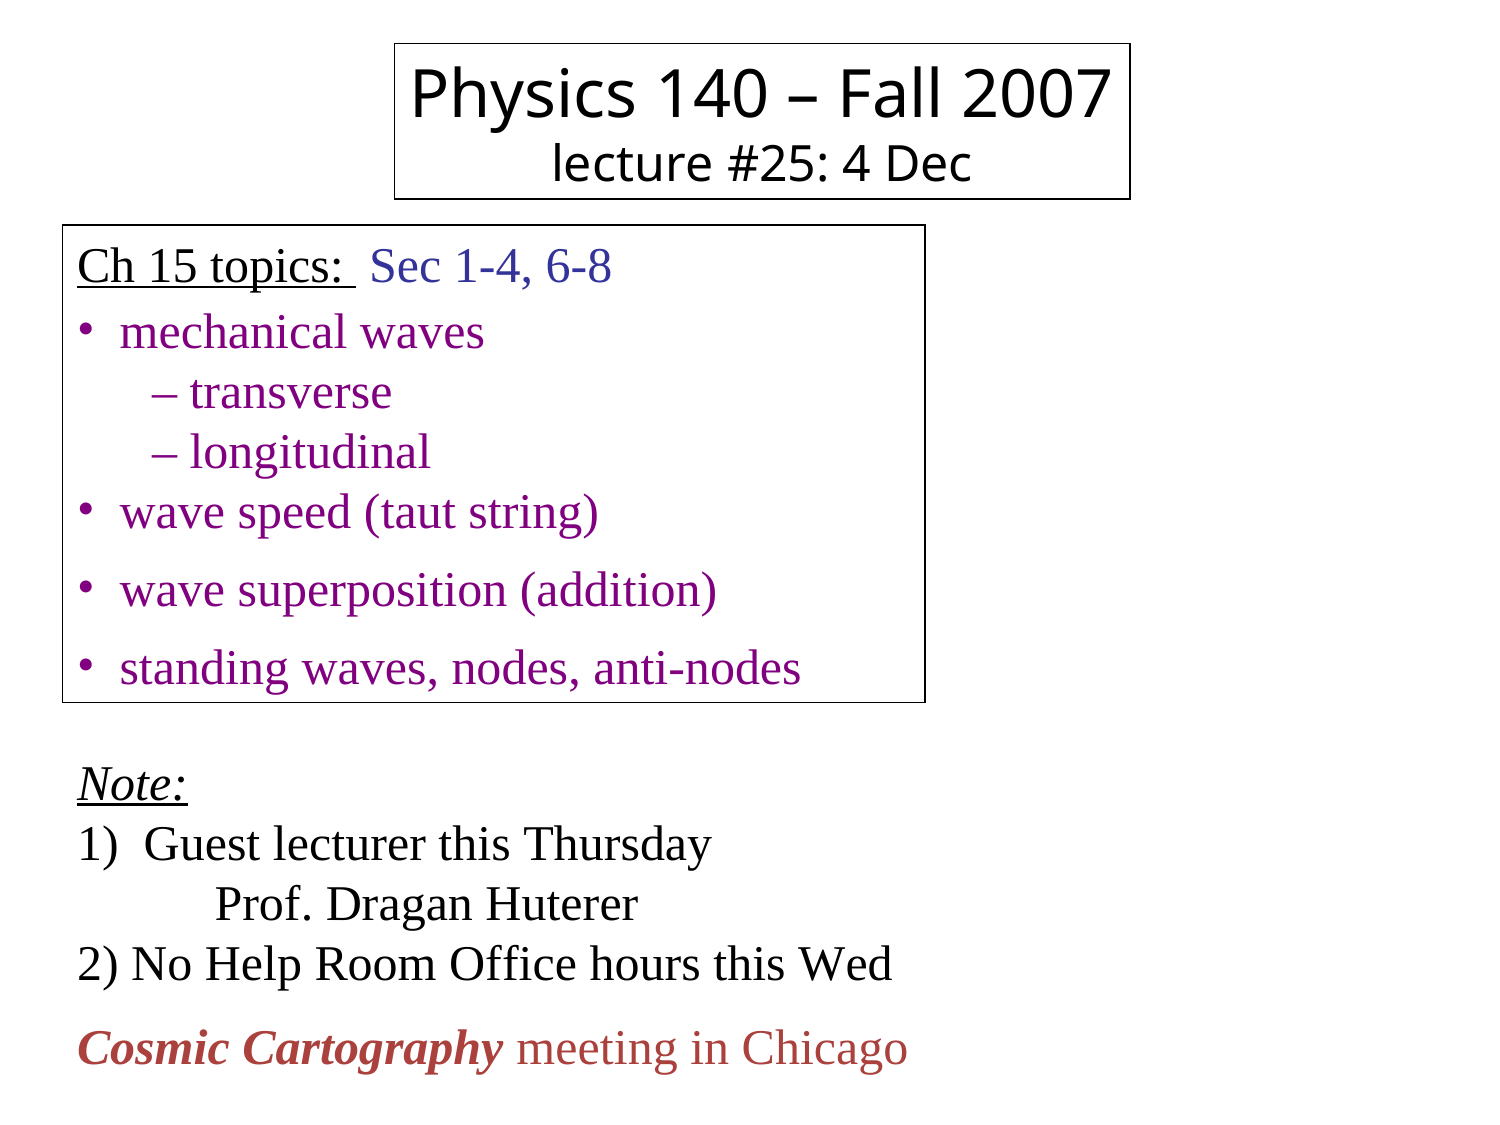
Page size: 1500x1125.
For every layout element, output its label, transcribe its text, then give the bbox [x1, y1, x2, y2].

text_box Ch 15 topics: Sec 1-4, 6-8 mechanical waves – transverse – longitudinal wave speed (taut string) wave superposition (addition) standing waves, nodes, anti-nodes [62, 224, 925, 703]
text_box Note: 1) Guest lecturer this Thursday Prof. Dragan Huterer 2) No Help Room Office hours this Wed Cosmic Cartography meeting in Chicago [62, 742, 938, 1083]
text_box Physics 140 – Fall 2007 lecture #25: 4 Dec [394, 43, 1131, 199]
